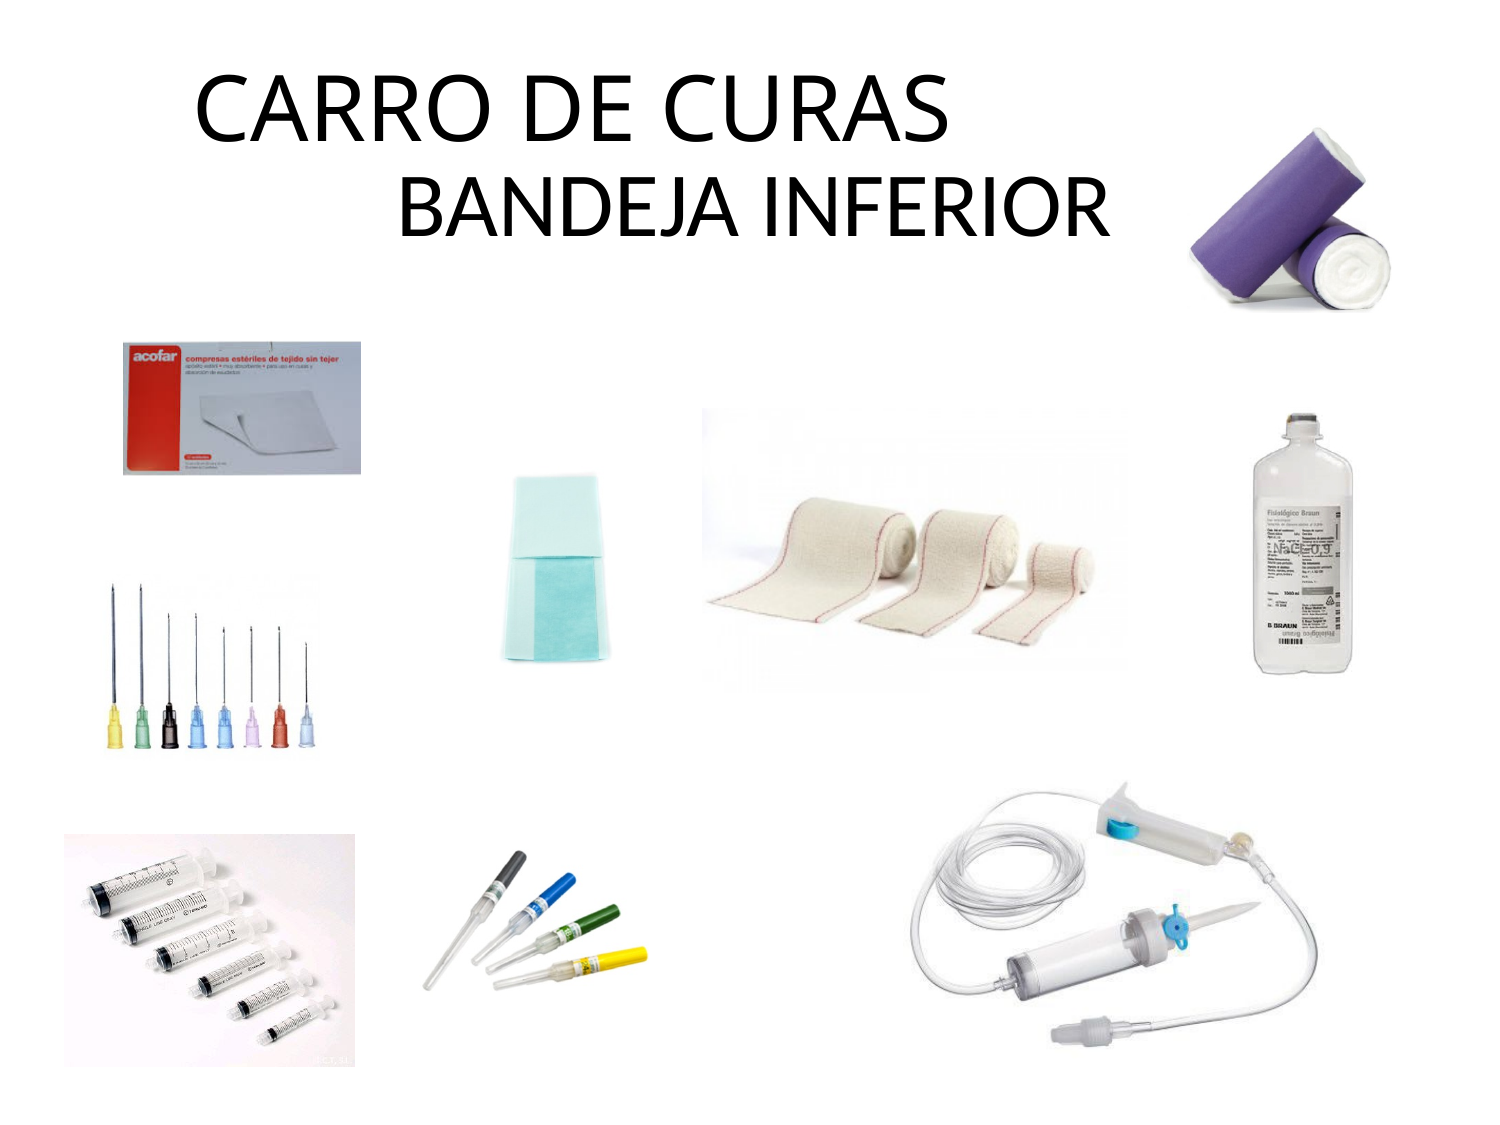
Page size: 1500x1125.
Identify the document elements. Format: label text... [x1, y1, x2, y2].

picture [395, 349, 1500, 1125]
picture [64, 834, 355, 1067]
picture [419, 810, 649, 1041]
title CARRO DE CURAS [0, 42, 1210, 126]
picture [123, 290, 361, 527]
subtitle BANDEJA INFERIOR [230, 137, 1187, 240]
picture [88, 574, 337, 761]
picture [1187, 125, 1392, 313]
